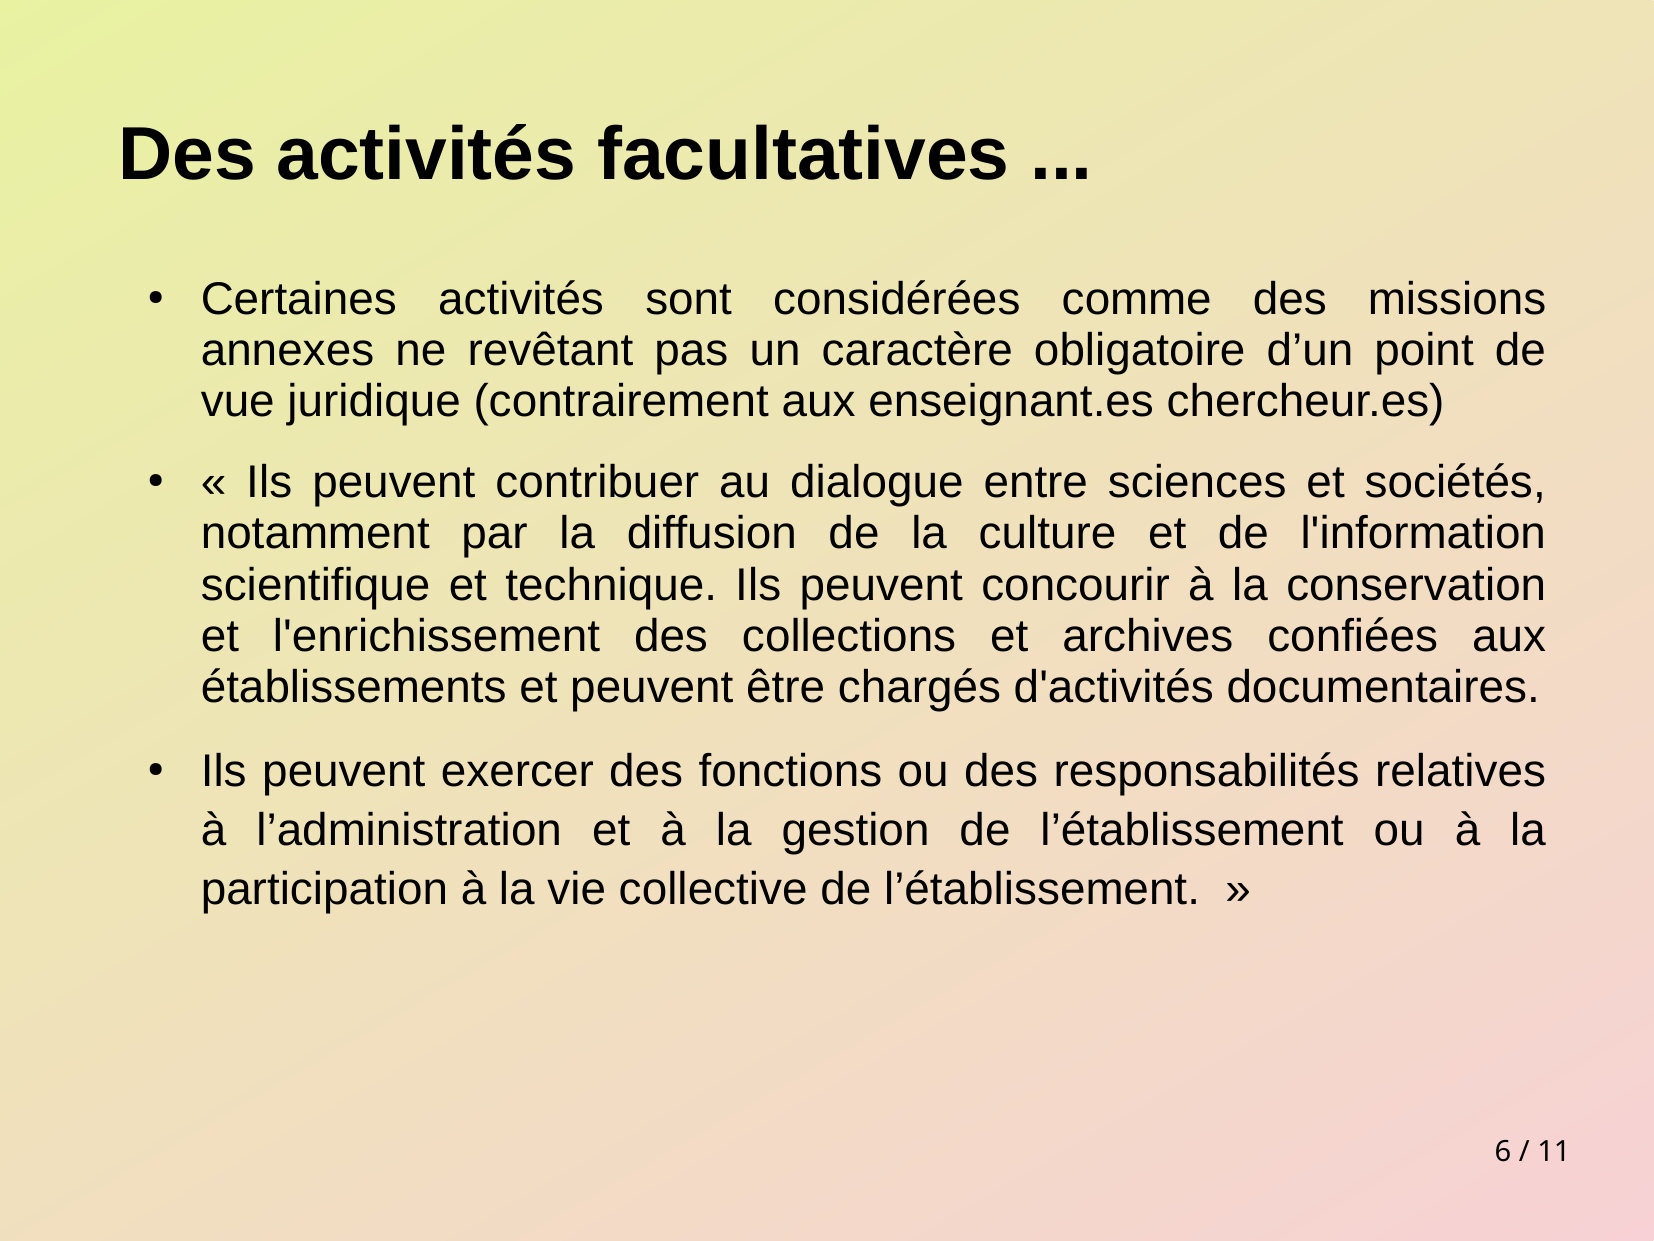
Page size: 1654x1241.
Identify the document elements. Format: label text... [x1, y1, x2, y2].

list Certaines activités sont considérées comme des missions annexes ne revêtant pas un caractère obligatoire d’un point de vue juridique (contrairement aux enseignant.es chercheur.es) « Ils peuvent contribuer au dialogue entre sciences et sociétés, notamment par la diffusion de la culture et de l'information scientifique et technique. Ils peuvent concourir à la conservation et l'enrichissement des collections et archives confiées aux établissements et peuvent être chargés d'activités documentaires. Ils peuvent exercer des fonctions ou des responsabilités relatives à l’administration et à la gestion de l’établissement ou à la participation à la vie collective de l’établissement. » [129, 272, 1548, 1075]
title Des activités facultatives ... [118, 70, 1536, 237]
